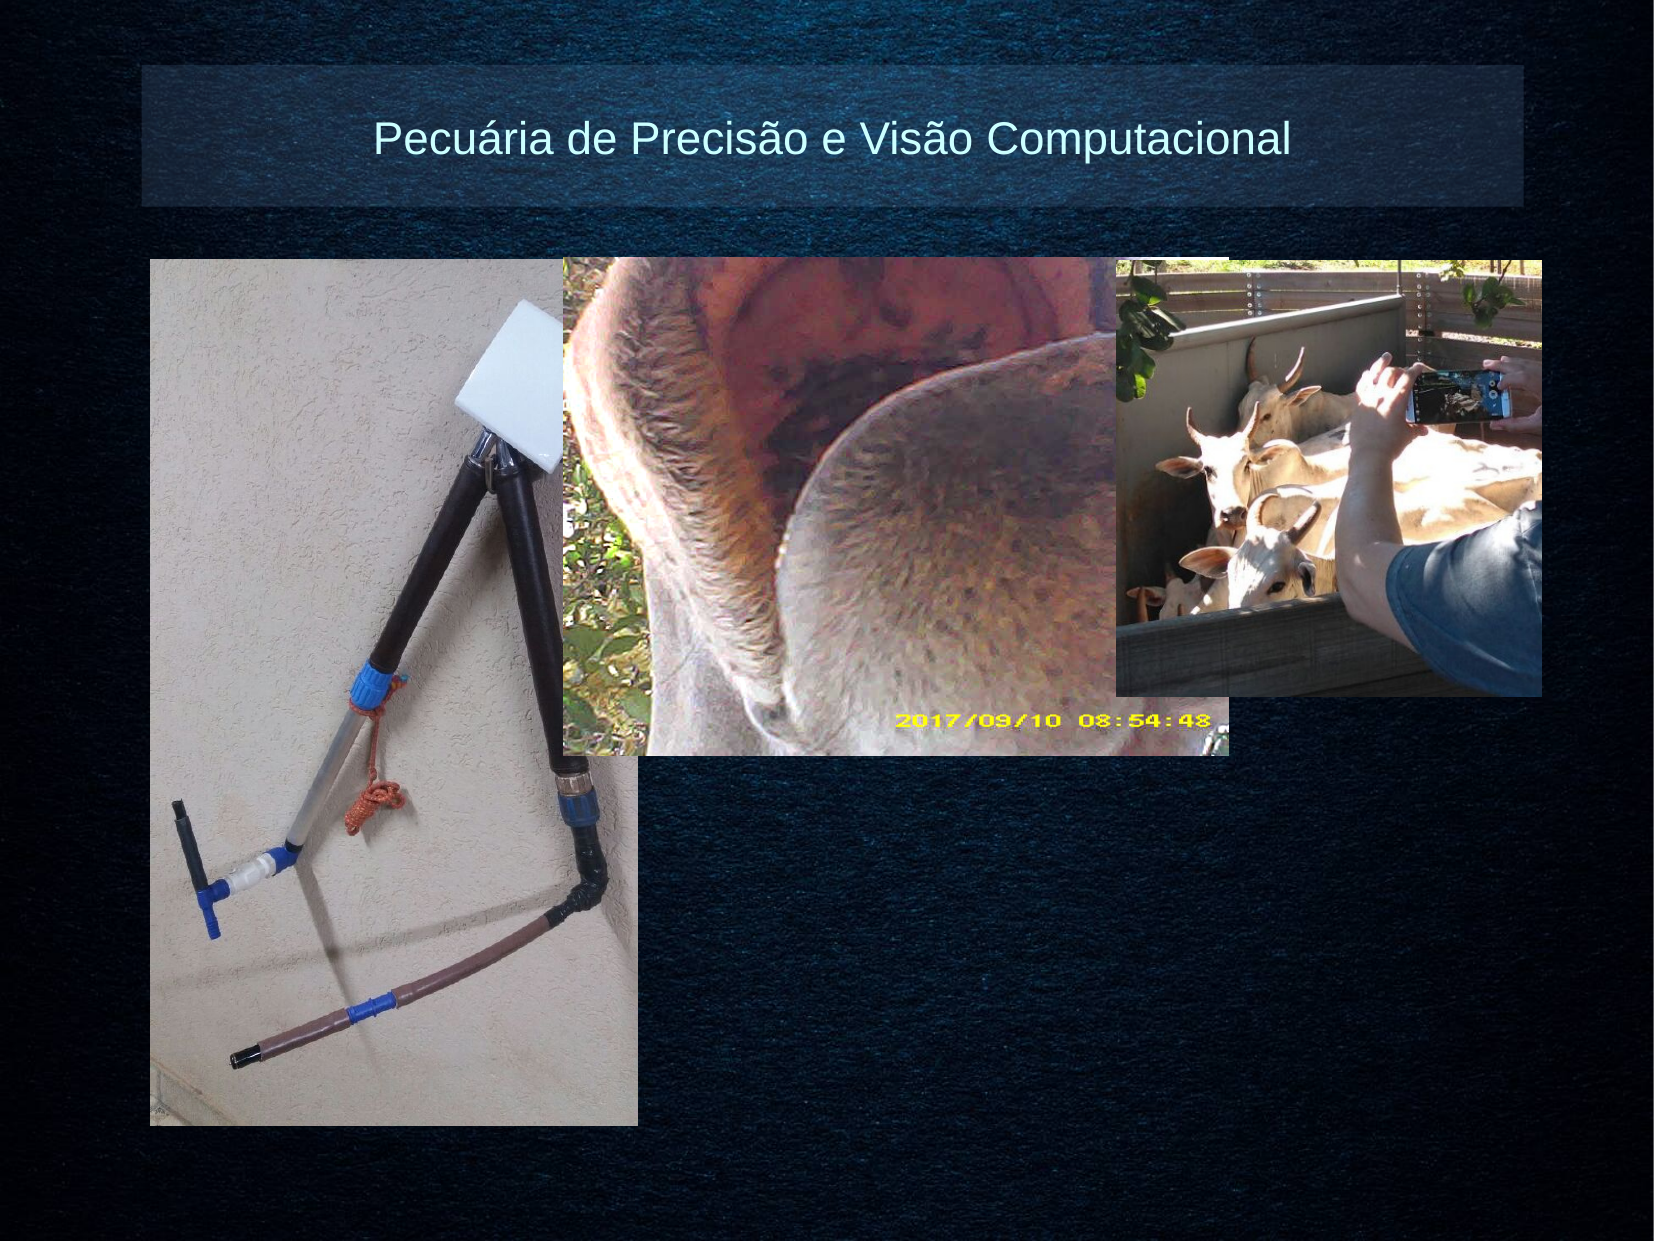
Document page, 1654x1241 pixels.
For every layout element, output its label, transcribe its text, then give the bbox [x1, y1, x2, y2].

text_box Pecuária de Precisão e Visão Computacional [141, 64, 1524, 207]
picture [0, 0, 1654, 1241]
